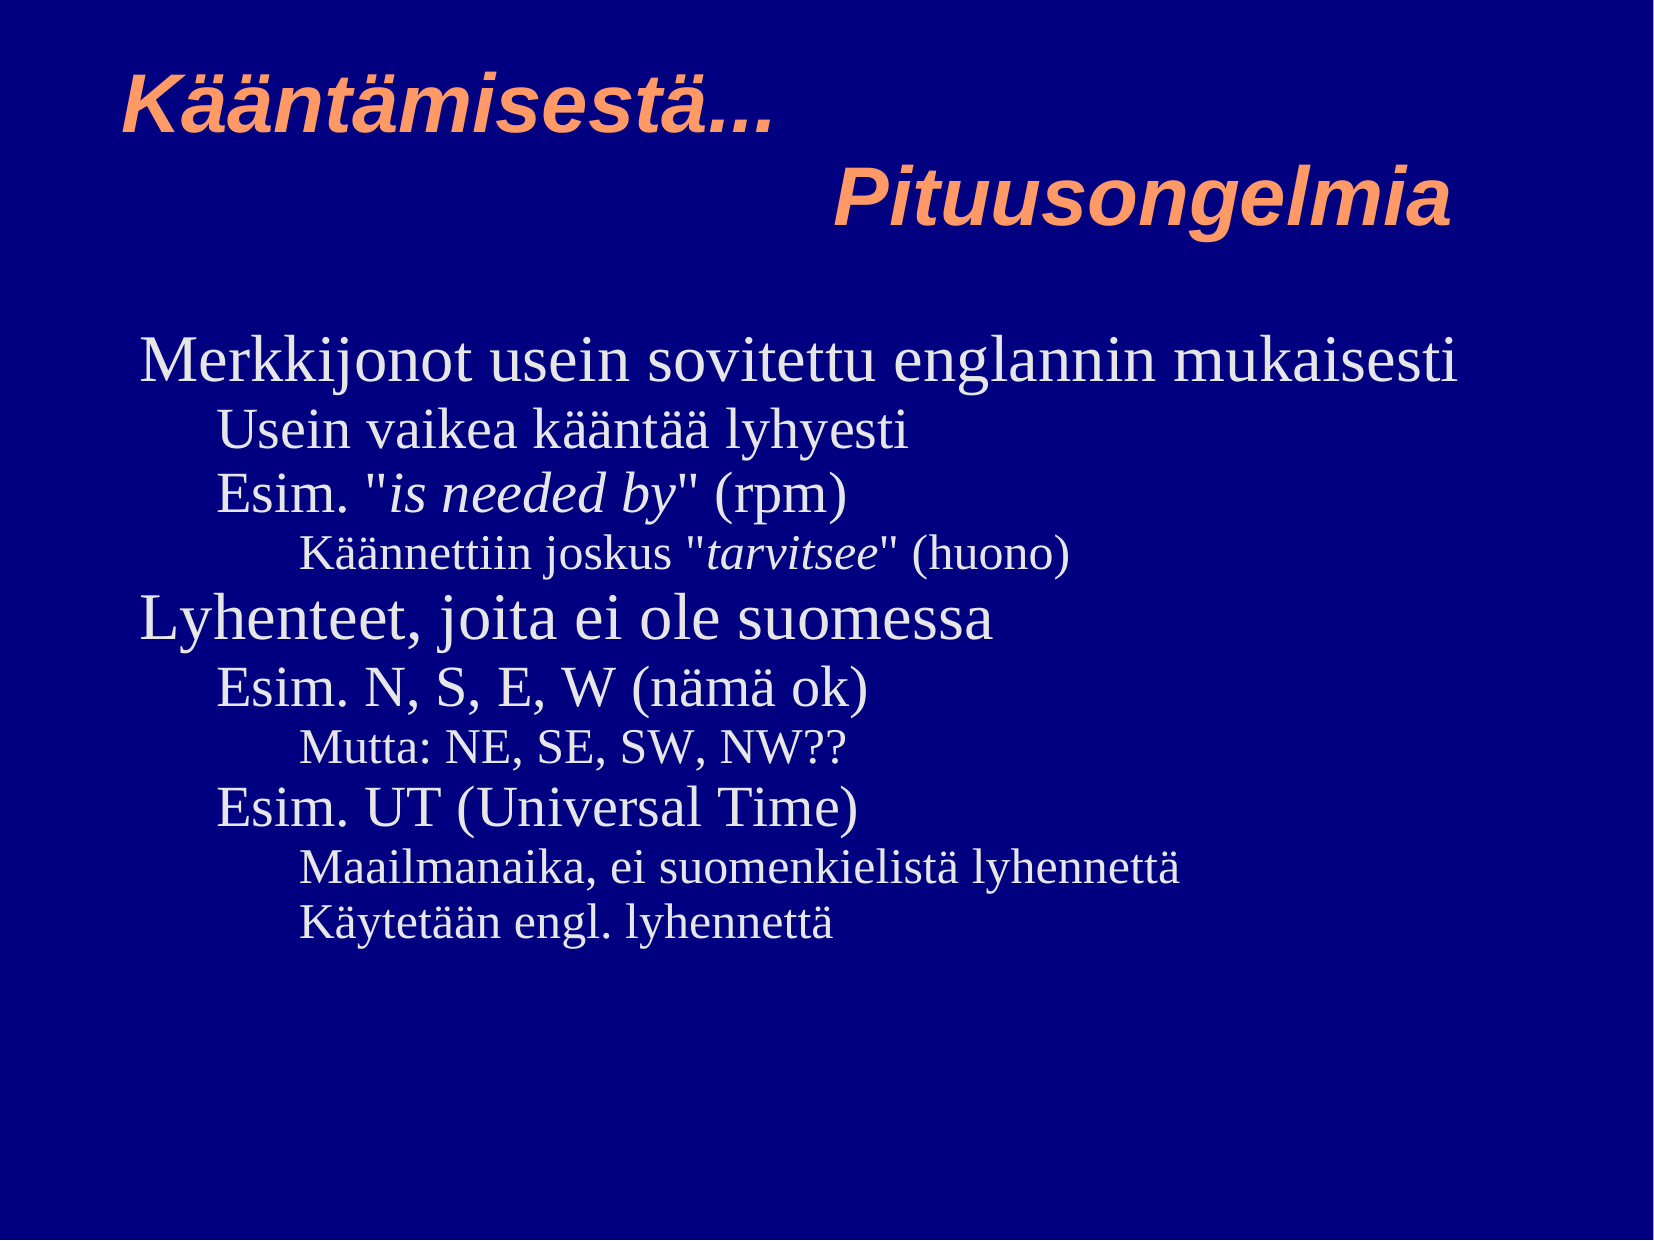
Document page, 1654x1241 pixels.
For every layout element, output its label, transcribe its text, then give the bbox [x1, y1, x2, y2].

text_box [131, 311, 1575, 1034]
title Kääntämisestä... Pituusongelmia [121, 41, 1534, 258]
list Merkkijonot usein sovitettu englannin mukaisesti Usein vaikea kääntää lyhyesti Esim. "is needed by" (rpm) Käännettiin joskus "tarvitsee" (huono) Lyhenteet, joita ei ole suomessa Esim. N, S, E, W (nämä ok) Mutta: NE, SE, SW, NW?? Esim. UT (Universal Time) Maailmanaika, ei suomenkielistä lyhennettä Käytetään engl. lyhennettä [121, 322, 1561, 1132]
